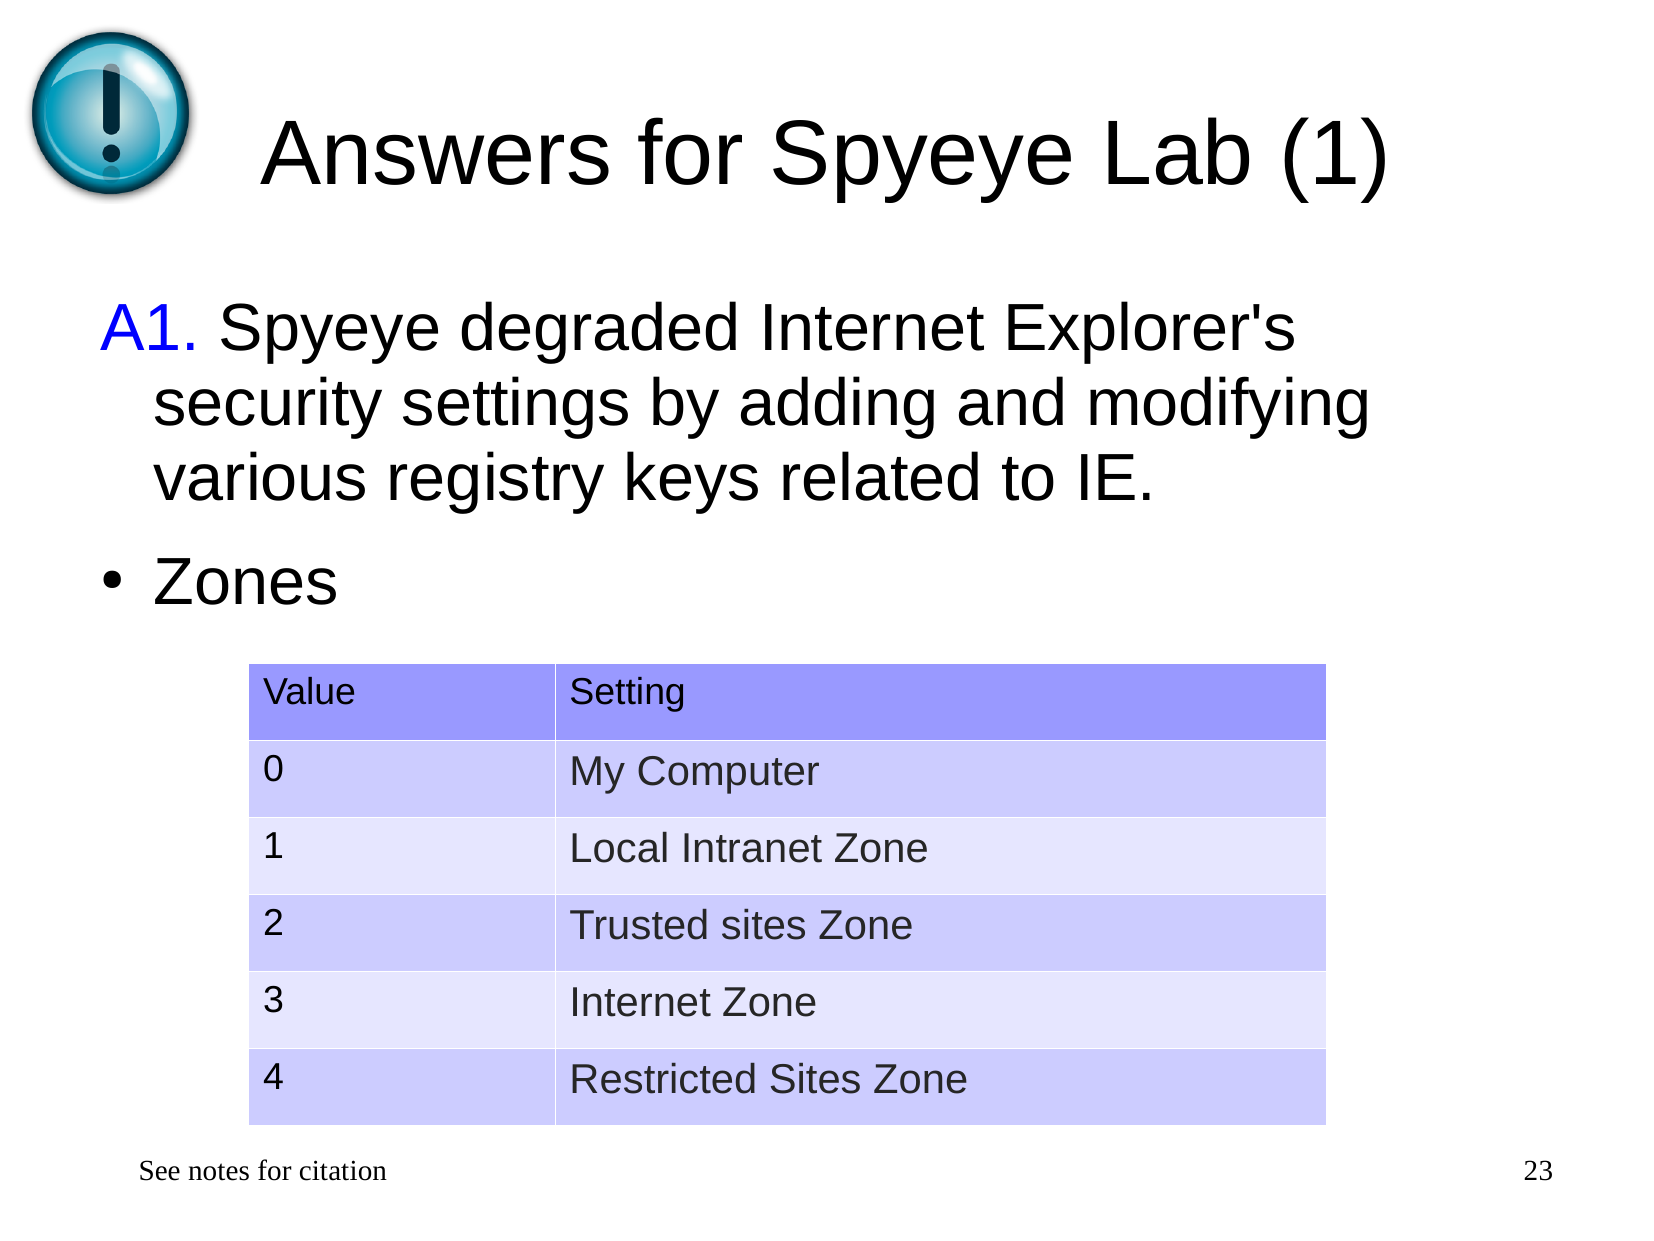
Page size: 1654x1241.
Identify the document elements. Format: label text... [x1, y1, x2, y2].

table_cell Local Intranet Zone [556, 818, 1326, 894]
list Spyeye degraded Internet Explorer's security settings by adding and modifying various registry keys related to IE. Zones [82, 290, 1538, 1096]
picture [20, 23, 201, 204]
title Answers for Spyeye Lab (1) [82, 49, 1571, 257]
table_cell Internet Zone [556, 972, 1326, 1048]
table_cell My Computer [556, 741, 1326, 817]
table_cell 0 [249, 741, 555, 817]
table_header Setting [556, 664, 1326, 740]
table_cell Trusted sites Zone [556, 895, 1326, 971]
table_cell 4 [249, 1049, 555, 1125]
table_cell Restricted Sites Zone [556, 1049, 1326, 1125]
table_cell 3 [249, 972, 555, 1048]
table_cell 1 [249, 818, 555, 894]
table_header Value [249, 664, 555, 740]
table_cell 2 [249, 895, 555, 971]
